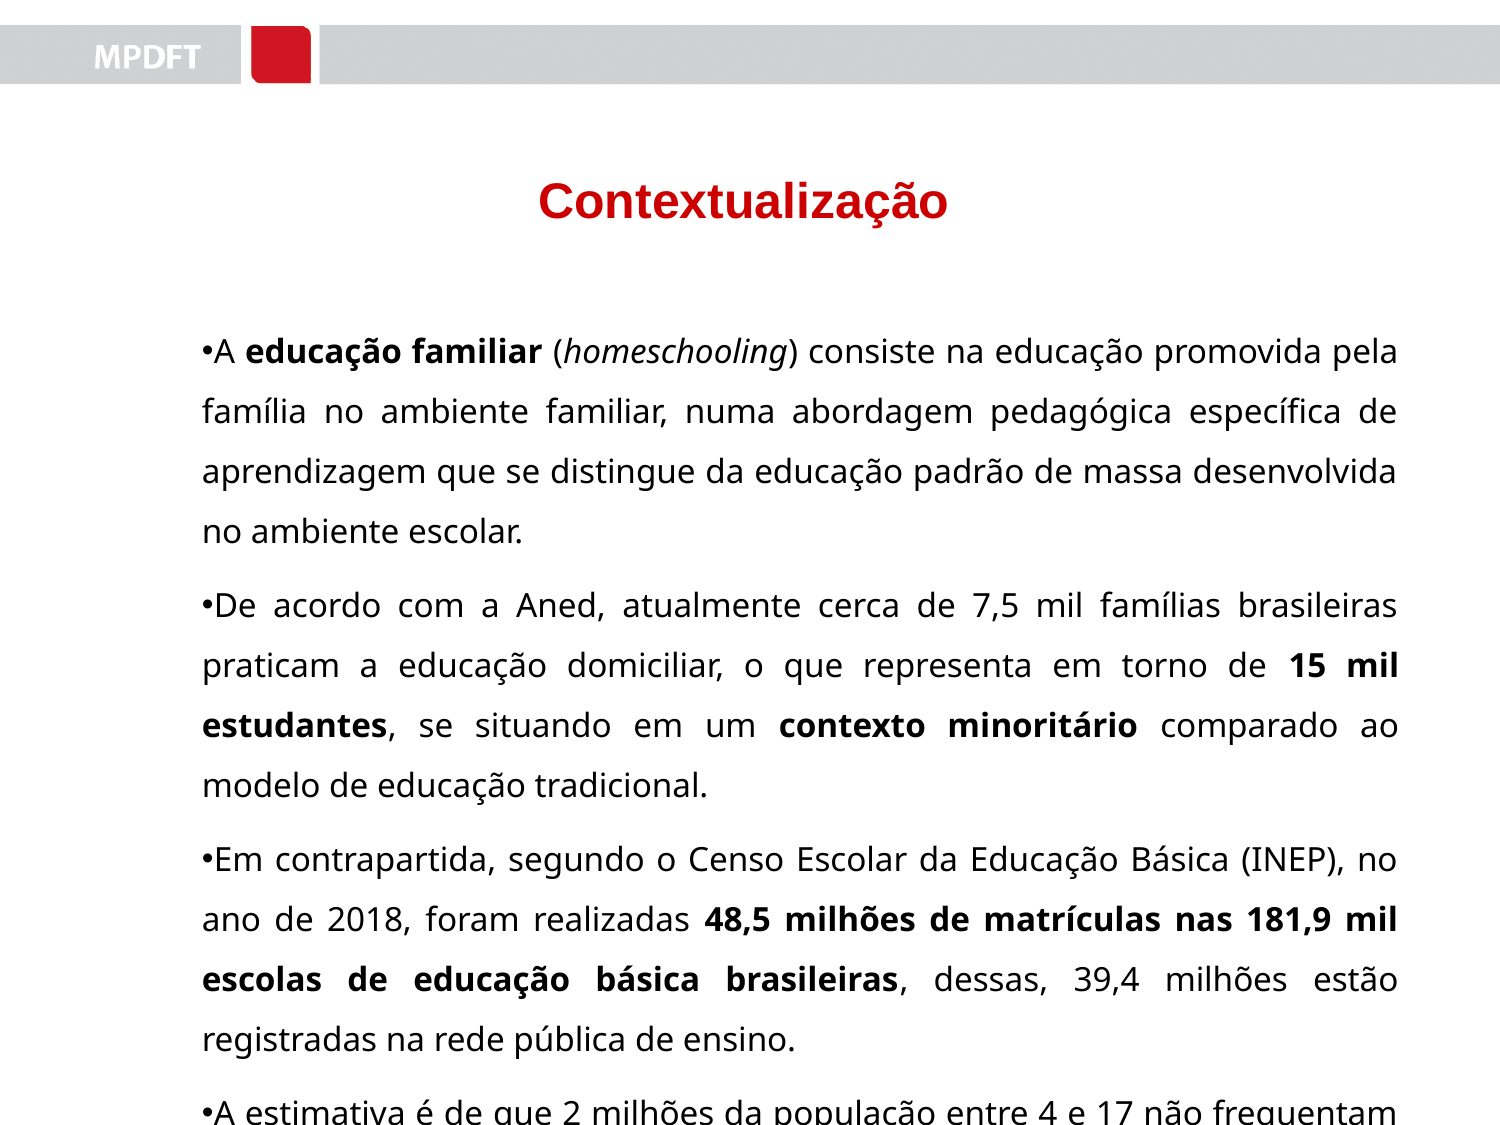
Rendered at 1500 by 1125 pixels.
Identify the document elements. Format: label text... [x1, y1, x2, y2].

text_box A educação familiar (homeschooling) consiste na educação promovida pela família no ambiente familiar, numa abordagem pedagógica específica de aprendizagem que se distingue da educação padrão de massa desenvolvida no ambiente escolar. De acordo com a Aned, atualmente cerca de 7,5 mil famílias brasileiras praticam a educação domiciliar, o que representa em torno de 15 mil estudantes, se situando em um contexto minoritário comparado ao modelo de educação tradicional. Em contrapartida, segundo o Censo Escolar da Educação Básica (INEP), no ano de 2018, foram realizadas 48,5 milhões de matrículas nas 181,9 mil escolas de educação básica brasileiras, dessas, 39,4 milhões estão registradas na rede pública de ensino. A estimativa é de que 2 milhões da população entre 4 e 17 não frequentam a escola (0,75% são estudantes em regime de educação domiciliar). [75, 302, 1426, 1125]
text_box Contextualização [64, 160, 1424, 237]
picture [0, 0, 1500, 1125]
